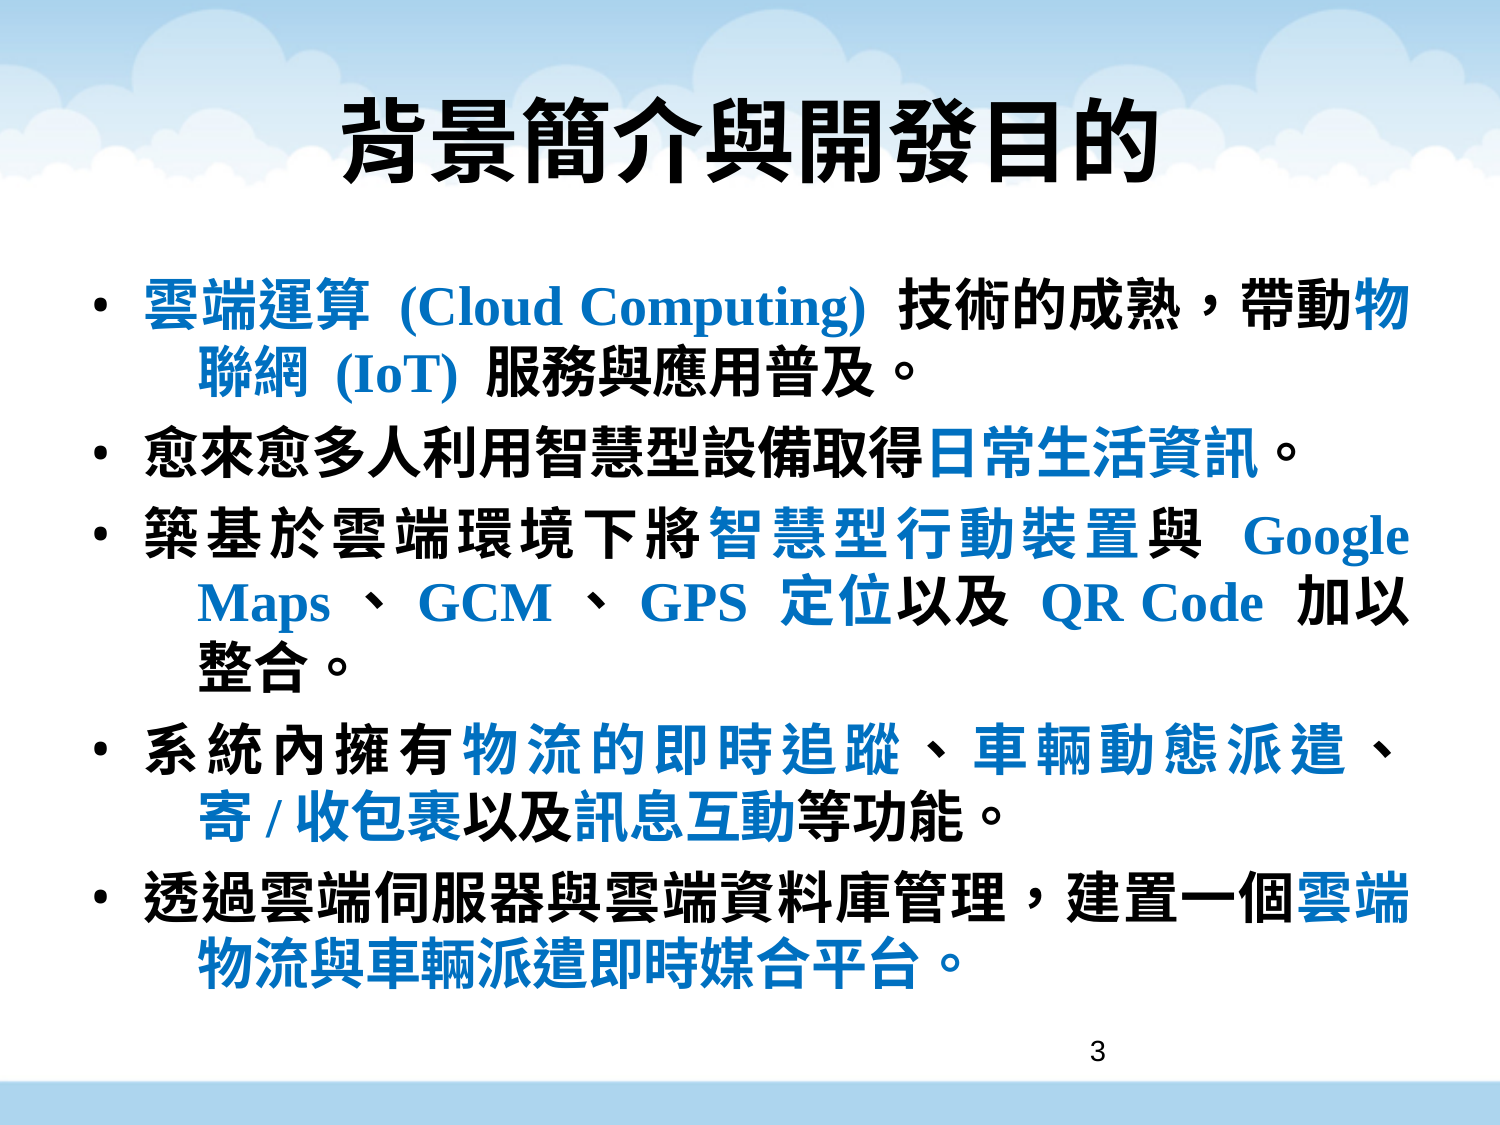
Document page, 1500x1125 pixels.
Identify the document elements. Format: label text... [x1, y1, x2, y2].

list 雲端運算 (Cloud Computing) 技術的成熟，帶動物聯網 (IoT) 服務與應用普及。 愈來愈多人利用智慧型設備取得日常生活資訊。 築基於雲端環境下將智慧型行動裝置與 Google Maps、GCM、GPS 定位以及 QR Code 加以整合。 系統內擁有物流的即時追蹤、車輛動態派遣、寄/收包裹以及訊息互動等功能。 透過雲端伺服器與雲端資料庫管理，建置一個雲端物流與車輛派遣即時媒合平台。 [75, 262, 1426, 1005]
title 背景簡介與開發目的 [75, 45, 1426, 233]
picture [0, 0, 1500, 1125]
text_box [1074, 1024, 1426, 1103]
